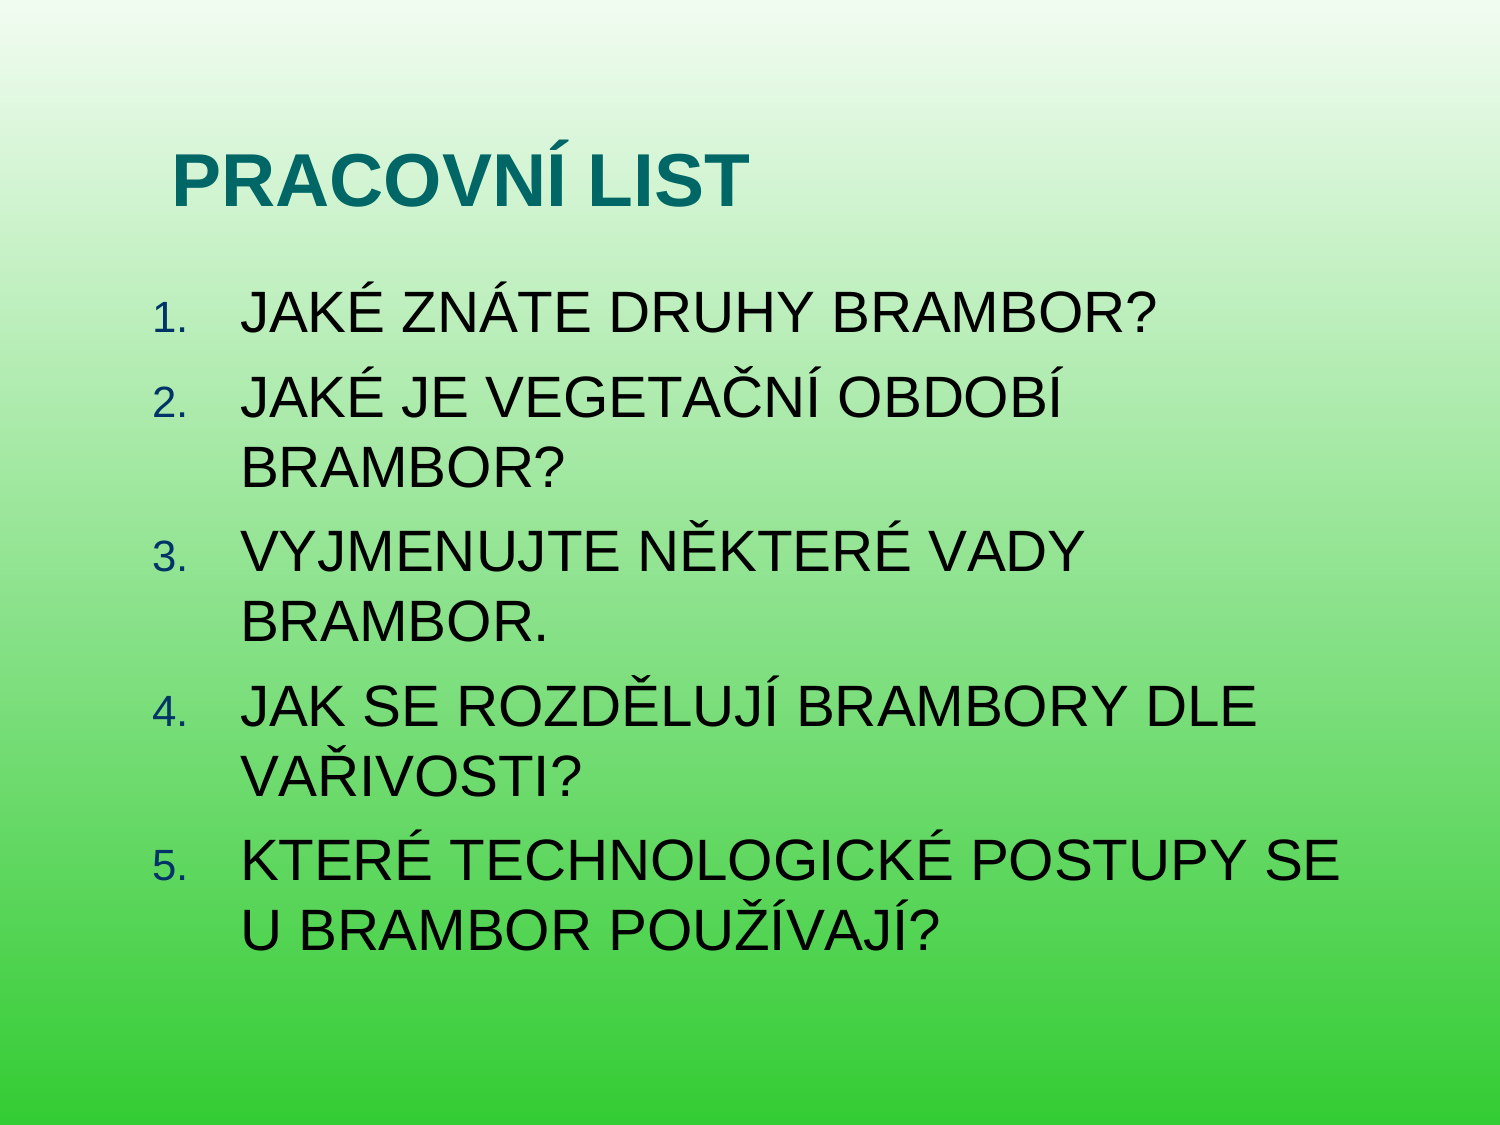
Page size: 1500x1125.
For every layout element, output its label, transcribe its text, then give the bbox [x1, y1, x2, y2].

list JAKÉ ZNÁTE DRUHY BRAMBOR? JAKÉ JE VEGETAČNÍ OBDOBÍ BRAMBOR? VYJMENUJTE NĚKTERÉ VADY BRAMBOR. JAK SE ROZDĚLUJÍ BRAMBORY DLE VAŘIVOSTI? KTERÉ TECHNOLOGICKÉ POSTUPY SE U BRAMBOR POUŽÍVAJÍ? [137, 267, 1400, 1055]
title PRACOVNÍ LIST [135, 66, 1413, 231]
